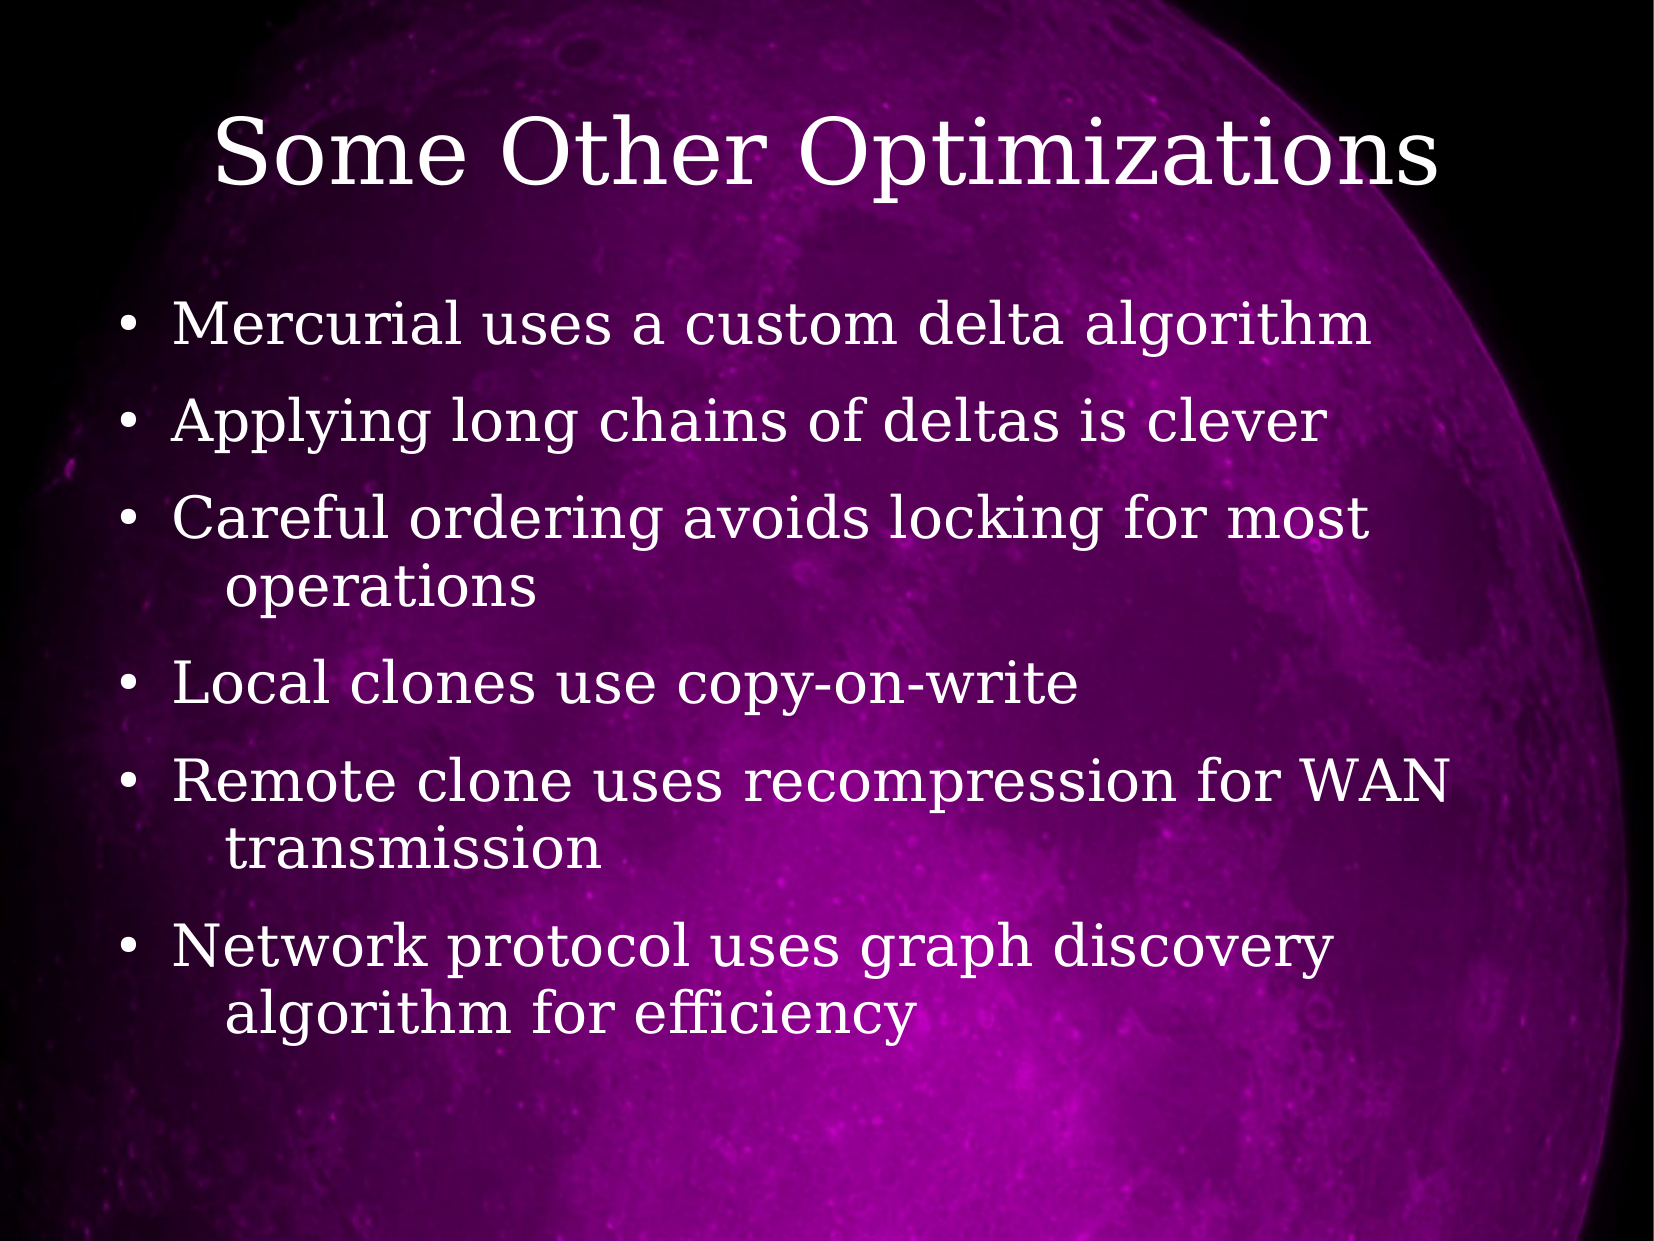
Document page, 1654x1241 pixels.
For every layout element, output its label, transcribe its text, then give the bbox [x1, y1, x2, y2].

list Mercurial uses a custom delta algorithm Applying long chains of deltas is clever Careful ordering avoids locking for most operations Local clones use copy-on-write Remote clone uses recompression for WAN transmission Network protocol uses graph discovery algorithm for efficiency [82, 290, 1571, 1109]
title Some Other Optimizations [82, 49, 1571, 257]
picture [0, 0, 1654, 1241]
